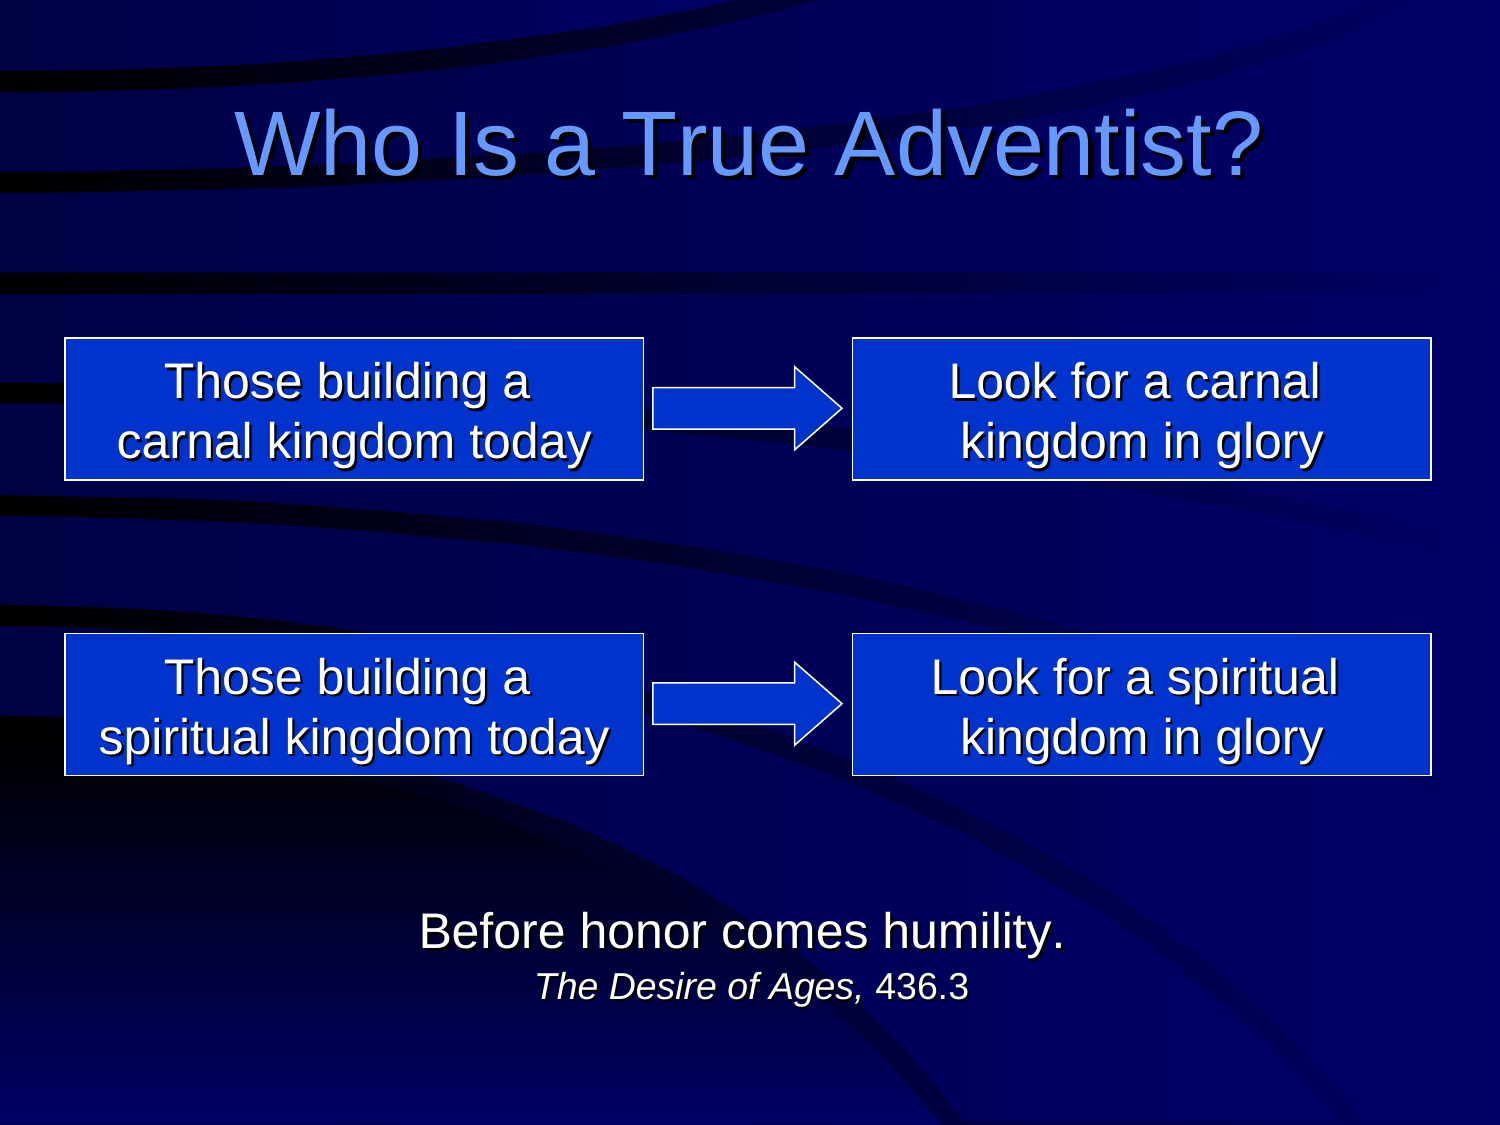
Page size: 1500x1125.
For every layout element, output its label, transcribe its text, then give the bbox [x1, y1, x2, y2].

text_box [652, 662, 843, 746]
title Who Is a True Adventist? [74, 44, 1425, 233]
text_box [652, 366, 843, 450]
text_box Those building a carnal kingdom today [64, 337, 644, 480]
text_box Look for a spiritual kingdom in glory [852, 633, 1432, 776]
text_box Look for a carnal kingdom in glory [852, 337, 1432, 480]
text_box Before honor comes humility. The Desire of Ages, 436.3 [233, 874, 1270, 1015]
text_box Those building a spiritual kingdom today [64, 633, 644, 776]
